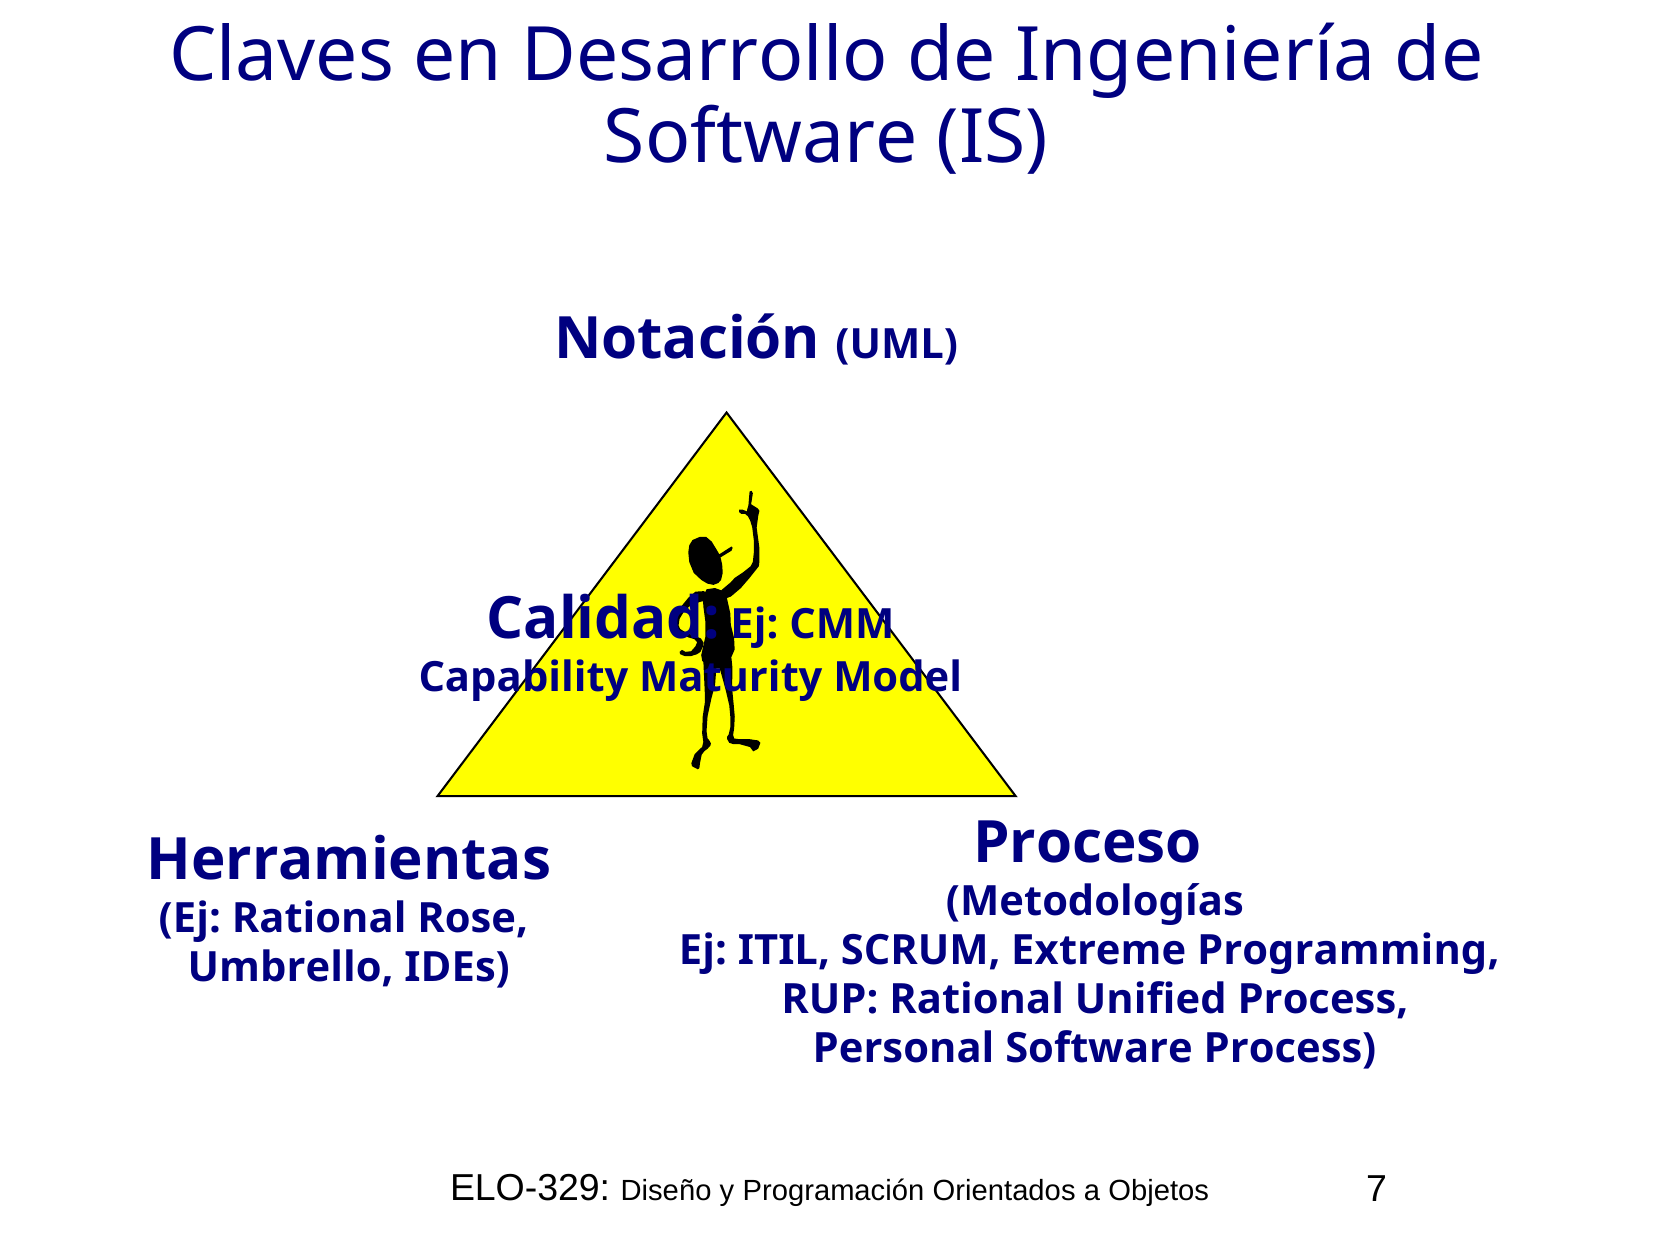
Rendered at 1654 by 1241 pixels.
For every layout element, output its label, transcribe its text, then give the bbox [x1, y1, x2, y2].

text_box [437, 709, 1016, 797]
text_box Herramientas (Ej: Rational Rose, Umbrello, IDEs)‏ [131, 815, 567, 999]
title Claves en Desarrollo de Ingeniería de Software (IS) [82, 43, 1571, 144]
text_box [604, 412, 850, 575]
text_box Notación (UML)‏ [539, 295, 974, 381]
text_box Calidad: Ej: CMM Capability Maturity Model [403, 575, 978, 709]
text_box Proceso (Metodologías Ej: ITIL, SCRUM, Extreme Programming, RUP: Rational Unified Process, Personal Software Process)‏ [663, 798, 1526, 1080]
